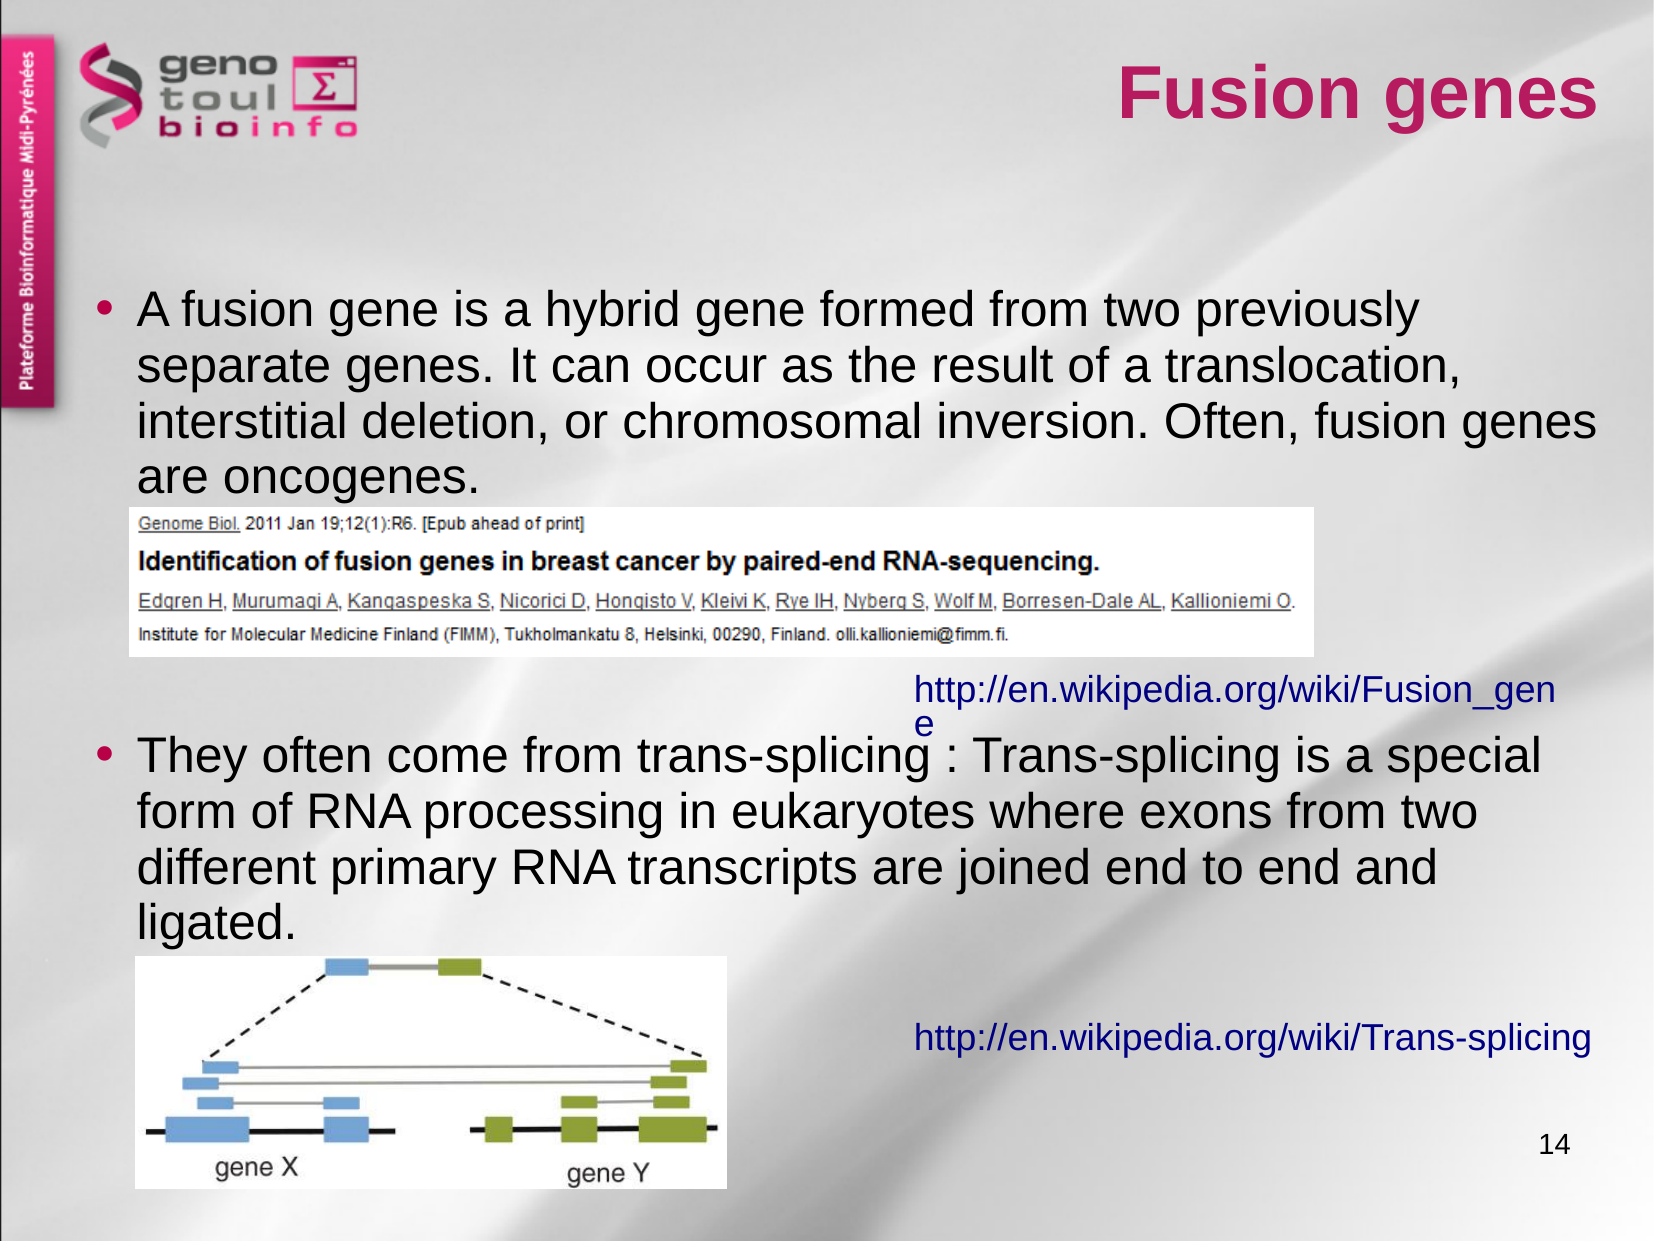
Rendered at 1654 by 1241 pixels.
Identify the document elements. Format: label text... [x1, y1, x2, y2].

picture [0, 0, 1654, 1241]
text_box http://en.wikipedia.org/wiki/Fusion_gene [899, 661, 1591, 719]
title Fusion genes [165, 0, 1654, 193]
picture [129, 507, 1314, 657]
text_box A fusion gene is a hybrid gene formed from two previously separate genes. It can occur as the result of a translocation, interstitial deletion, or chromosomal inversion. Often, fusion genes are oncogenes. They often come from trans-splicing : Trans-splicing is a special form of RNA processing in eukaryotes where exons from two different primary RNA transcripts are joined end to end and ligated. [0, 274, 1625, 1152]
text_box http://en.wikipedia.org/wiki/Trans-splicing [899, 1008, 1608, 1066]
